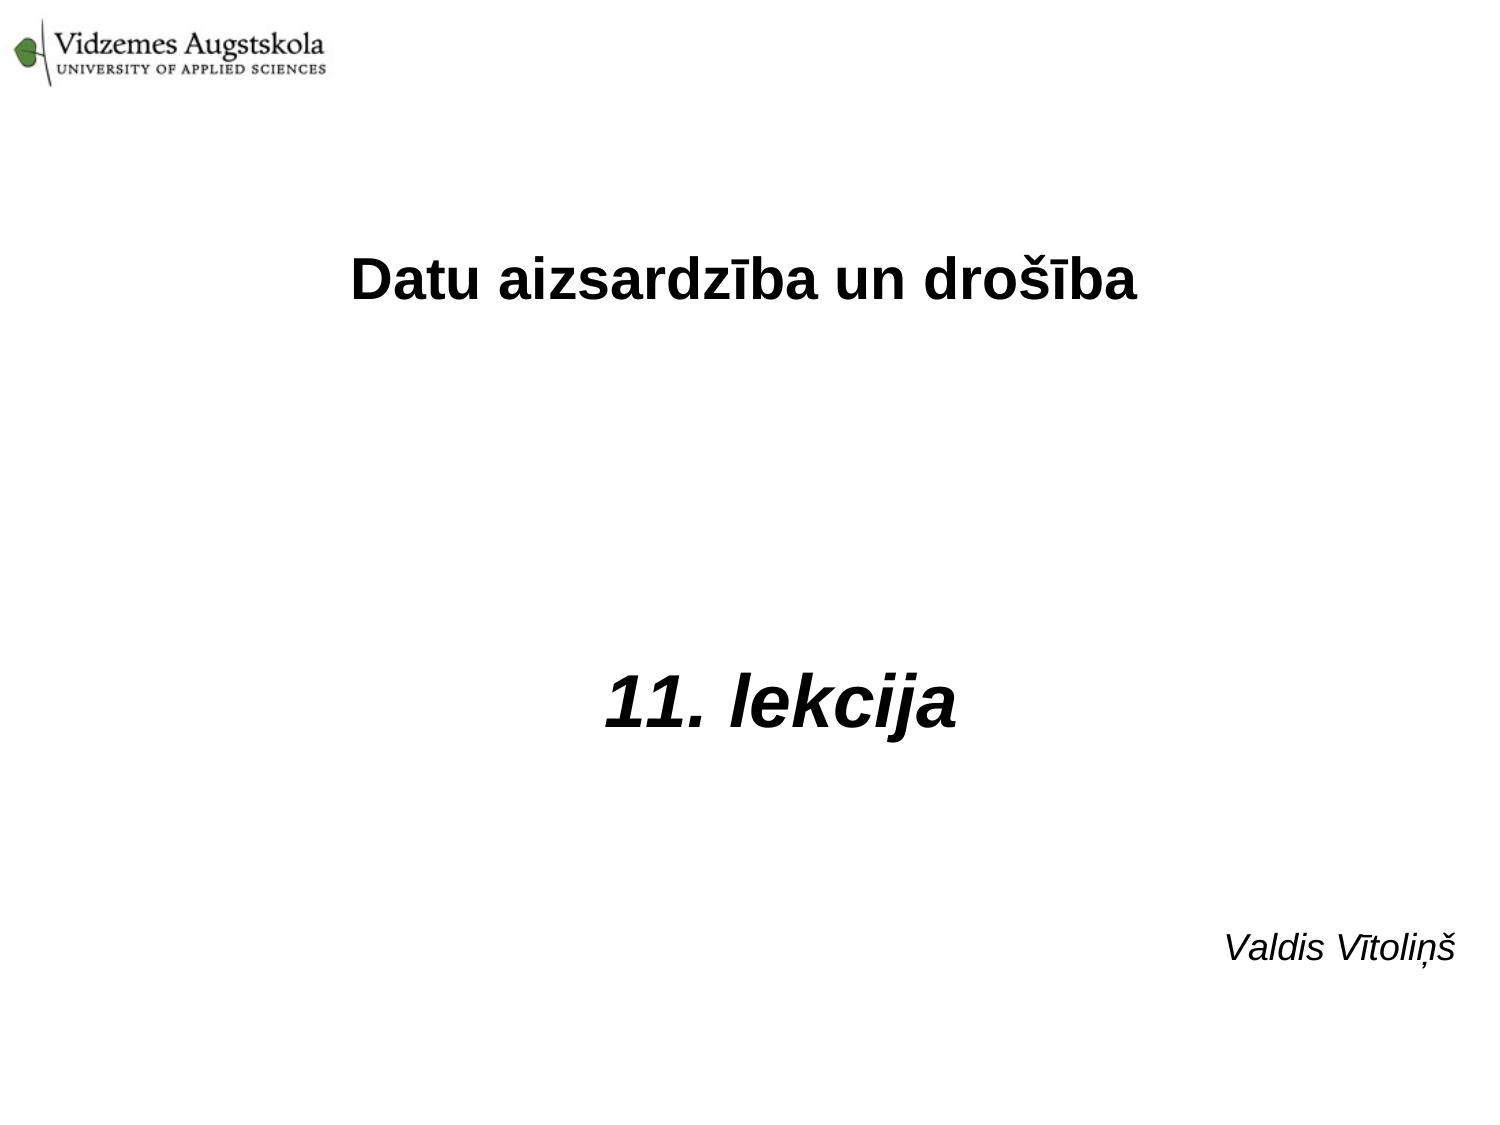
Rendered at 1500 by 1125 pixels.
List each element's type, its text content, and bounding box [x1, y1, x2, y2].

picture [5, 2, 334, 102]
text_box Valdis Vītoliņš [93, 927, 1457, 970]
title Datu aizsardzība un drošība [69, 243, 1420, 320]
text_box 11. lekcija [589, 653, 974, 759]
